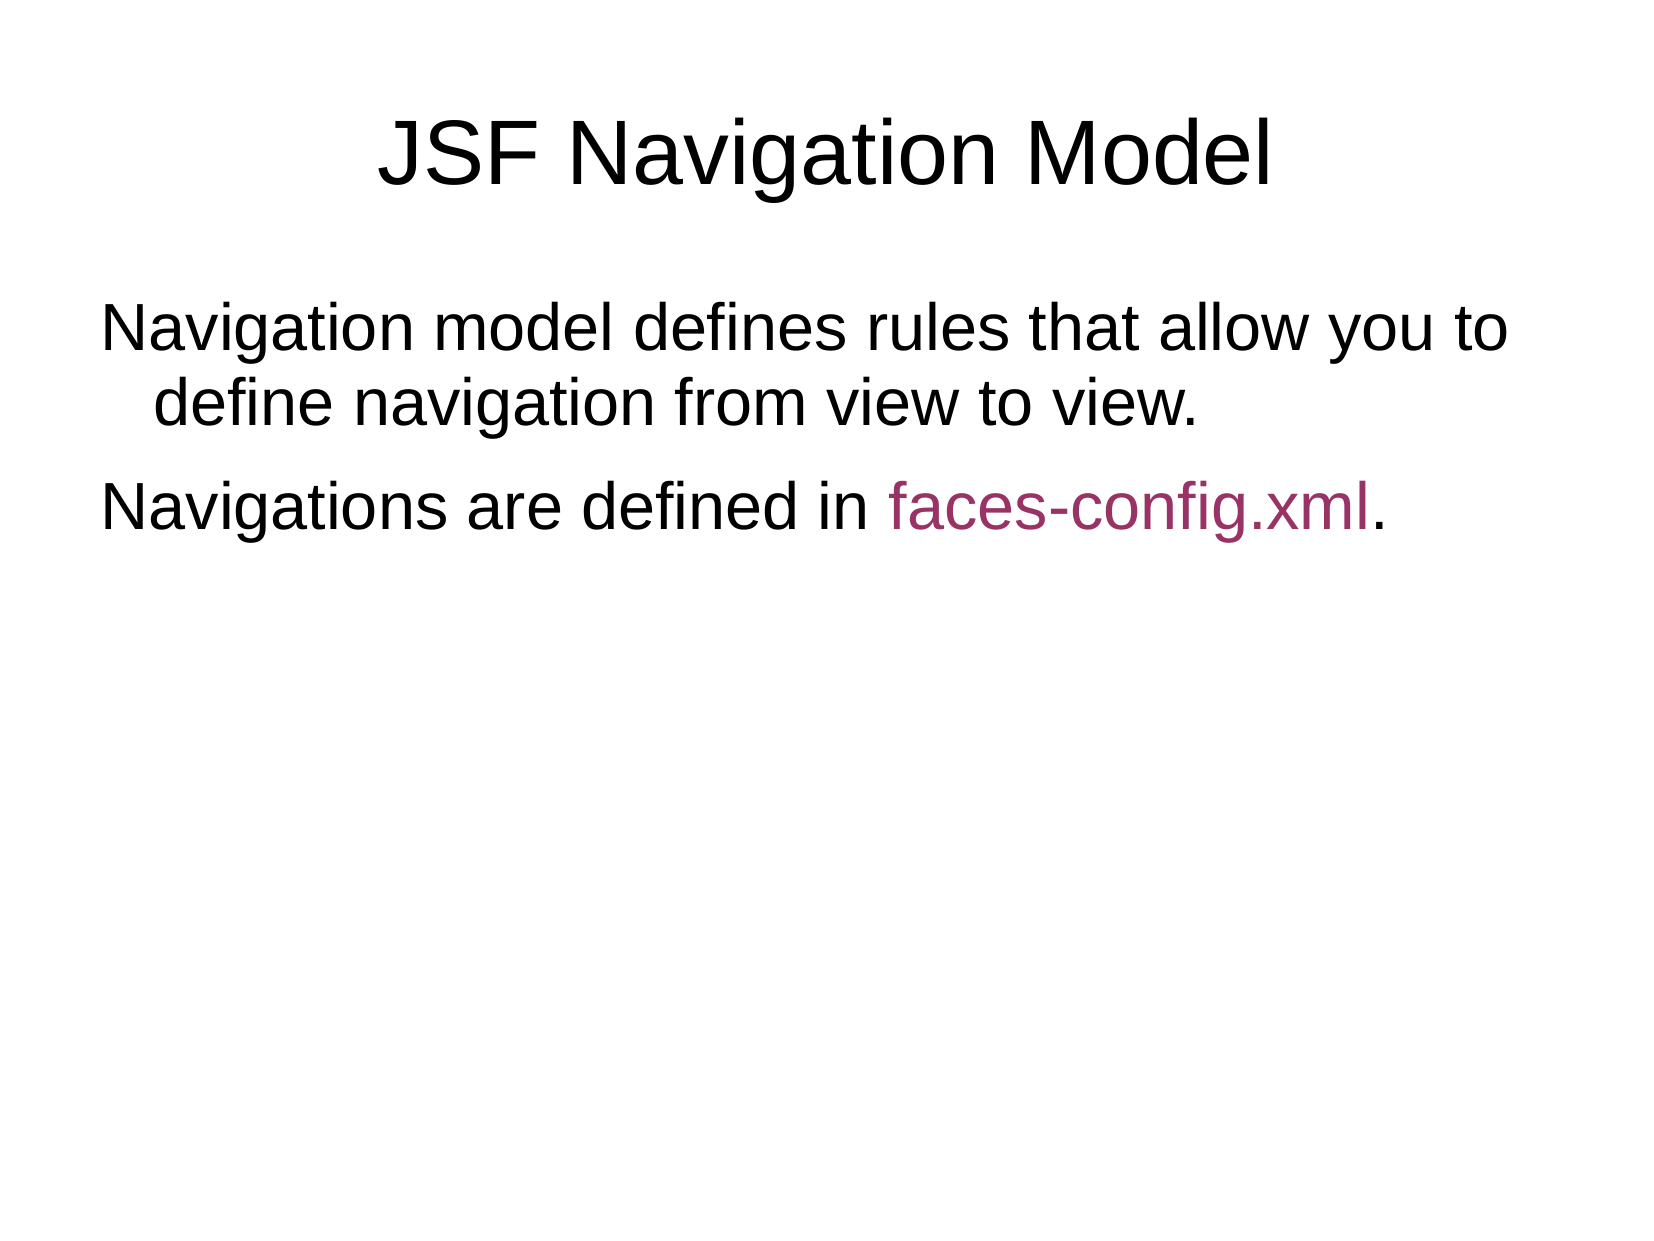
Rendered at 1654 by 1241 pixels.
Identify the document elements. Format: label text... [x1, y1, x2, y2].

list Navigation model defines rules that allow you to define navigation from view to view. Navigations are defined in faces-config.xml. [82, 290, 1571, 1094]
title JSF Navigation Model [82, 56, 1571, 250]
